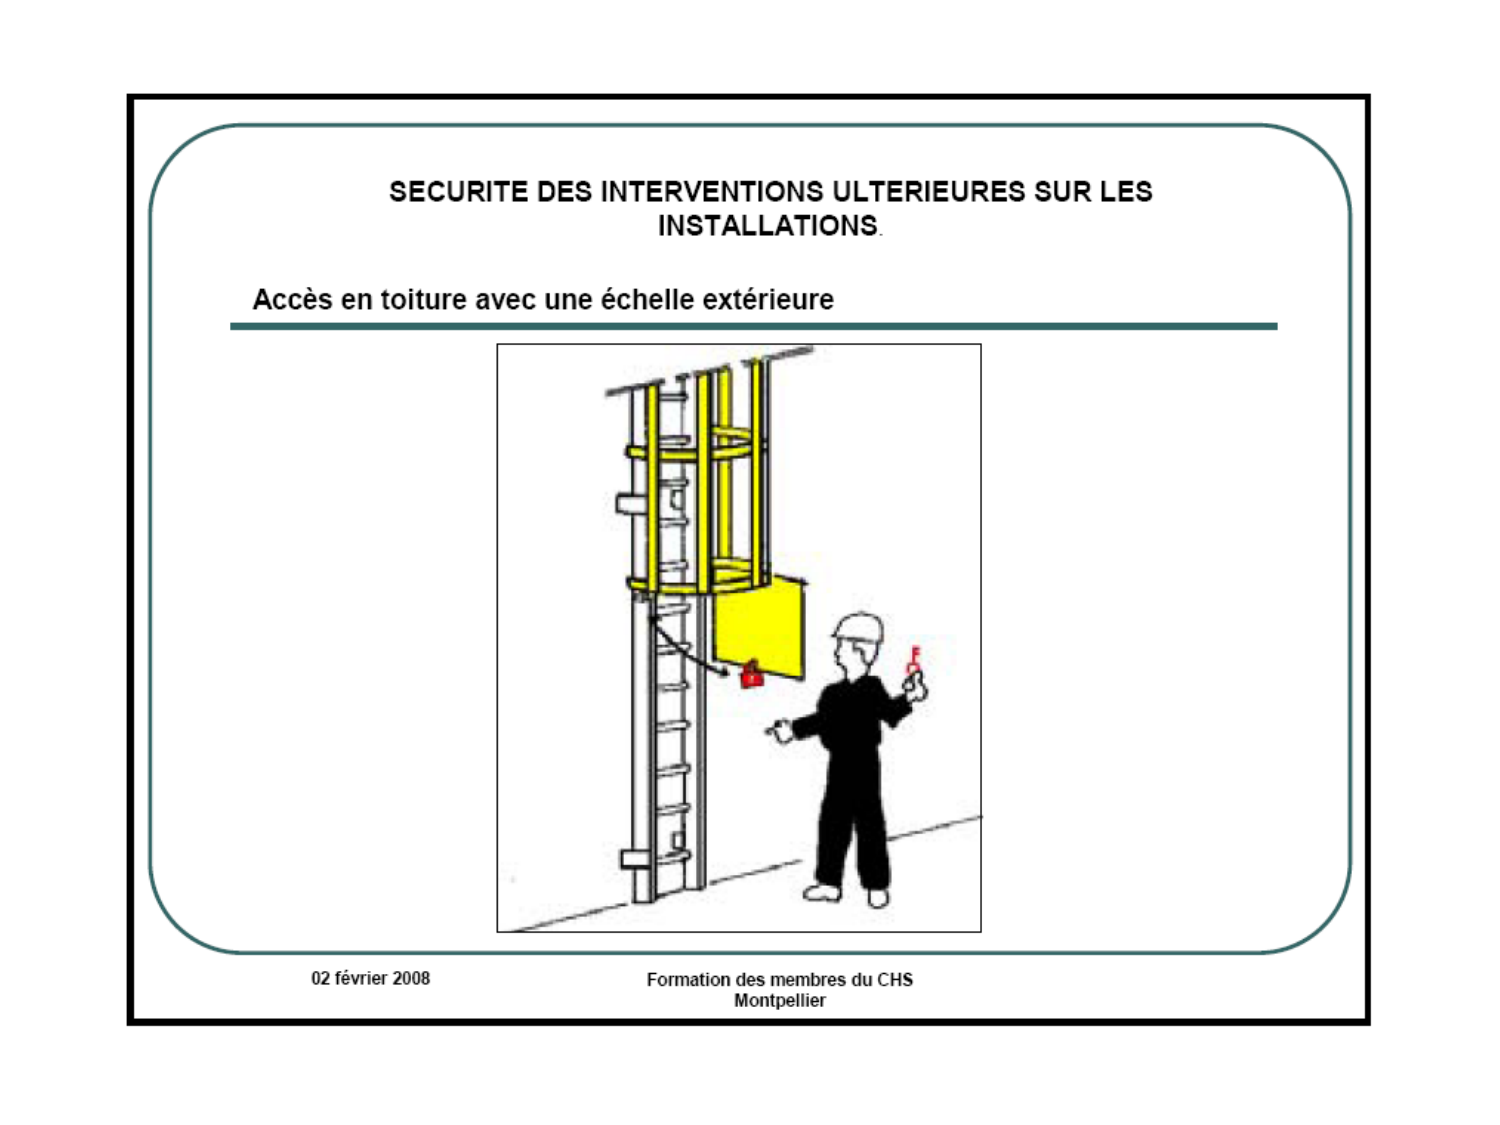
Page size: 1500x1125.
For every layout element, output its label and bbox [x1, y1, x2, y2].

picture [121, 88, 1379, 1037]
